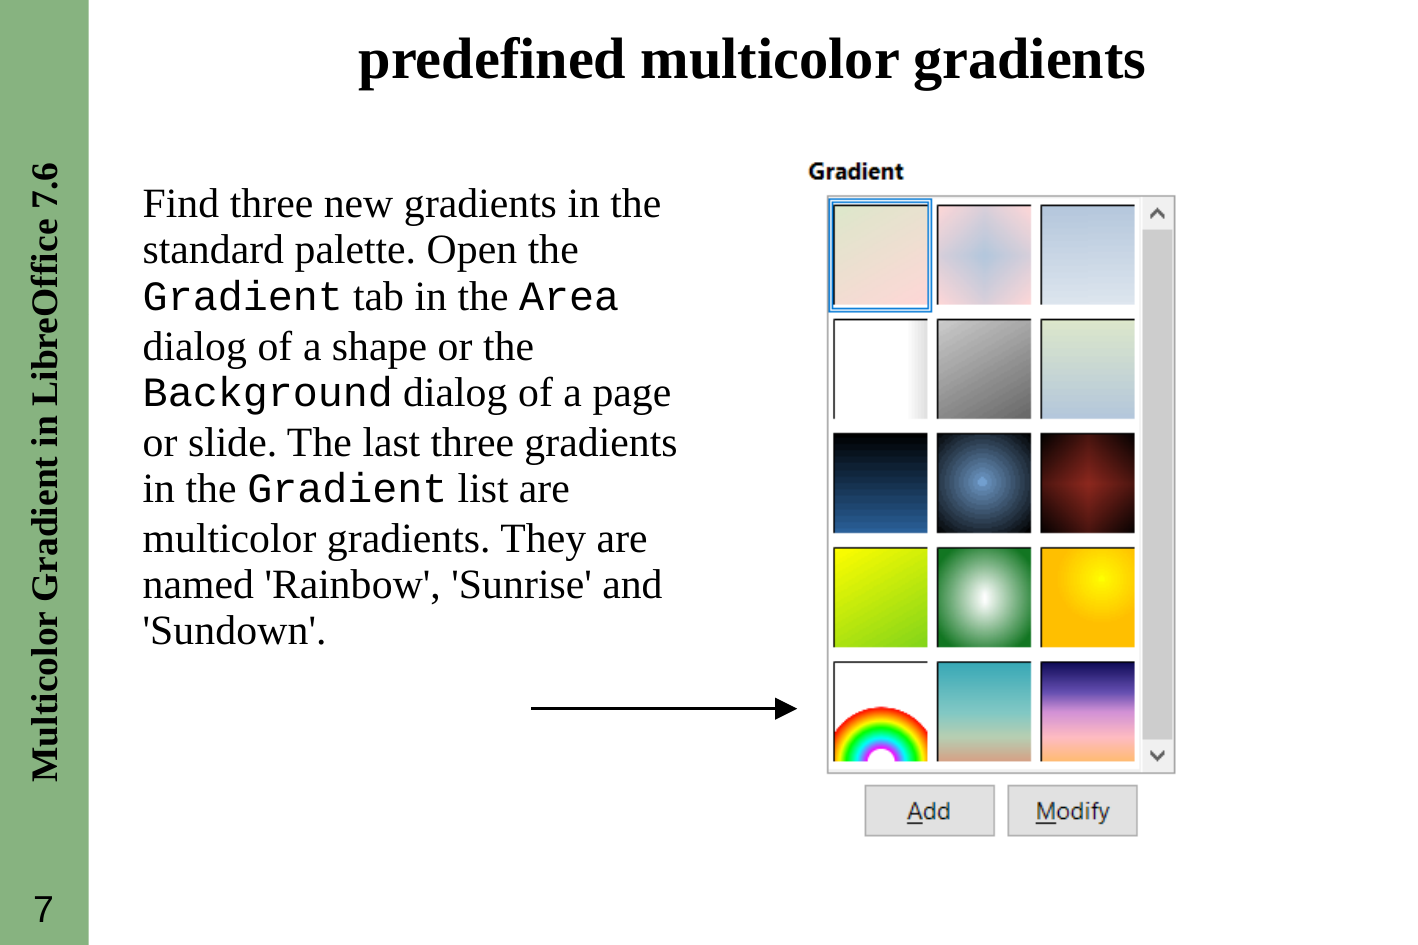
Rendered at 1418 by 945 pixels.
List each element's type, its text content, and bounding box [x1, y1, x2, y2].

picture [799, 147, 1182, 843]
title predefined multicolor gradients [88, 0, 1418, 119]
text_box Find three new gradients in the standard palette. Open the Gradient tab in the Area dialog of a shape or the Background dialog of a page or slide. The last three gradients in the Gradient list are multicolor gradients. They are named 'Rainbow', 'Sunrise' and 'Sundown'. [142, 180, 704, 654]
